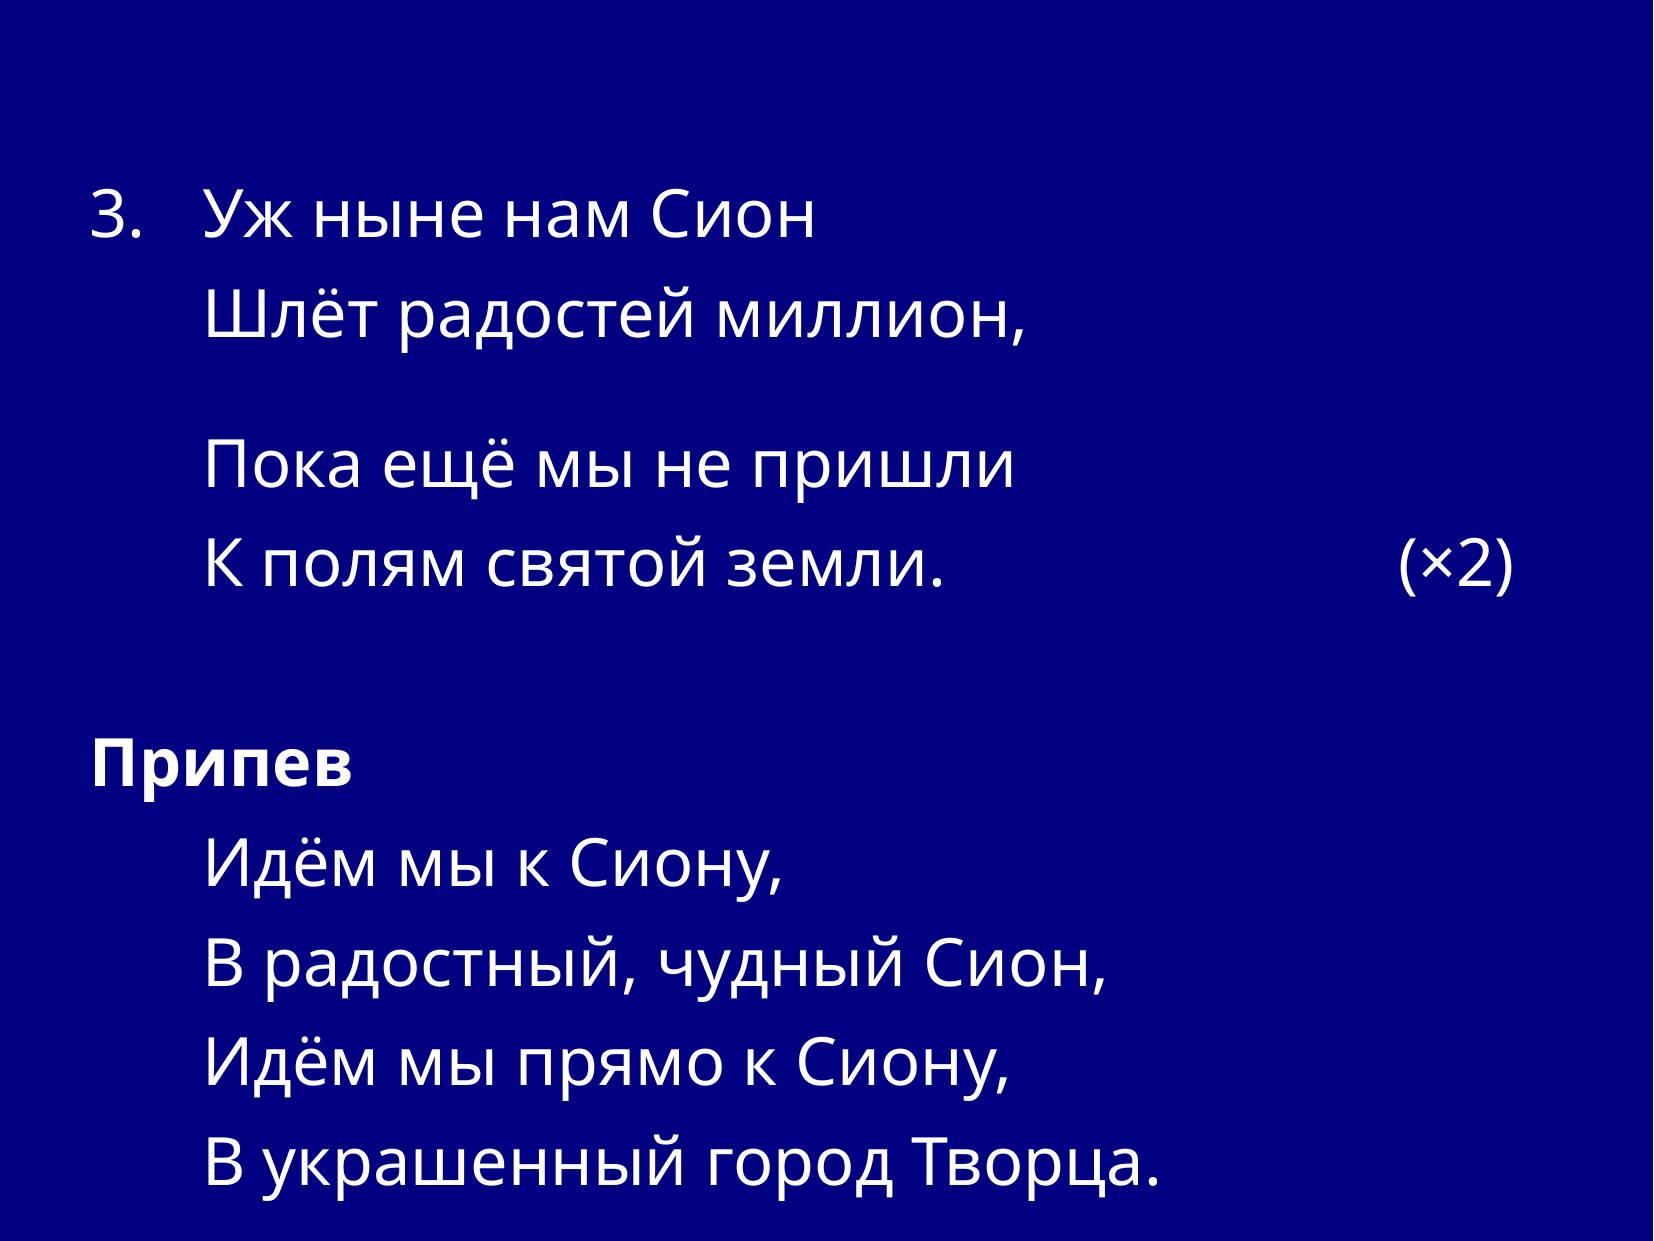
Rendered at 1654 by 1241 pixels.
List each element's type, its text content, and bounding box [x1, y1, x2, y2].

text_box 3. Уж ныне нам Сион Шлёт радостей миллион, Пока ещё мы не пришли К полям святой земли. (×2) Припев Идём мы к Сиону, В радостный, чудный Сион, Идём мы прямо к Сиону, В украшенный город Творца. [75, 150, 1576, 1163]
